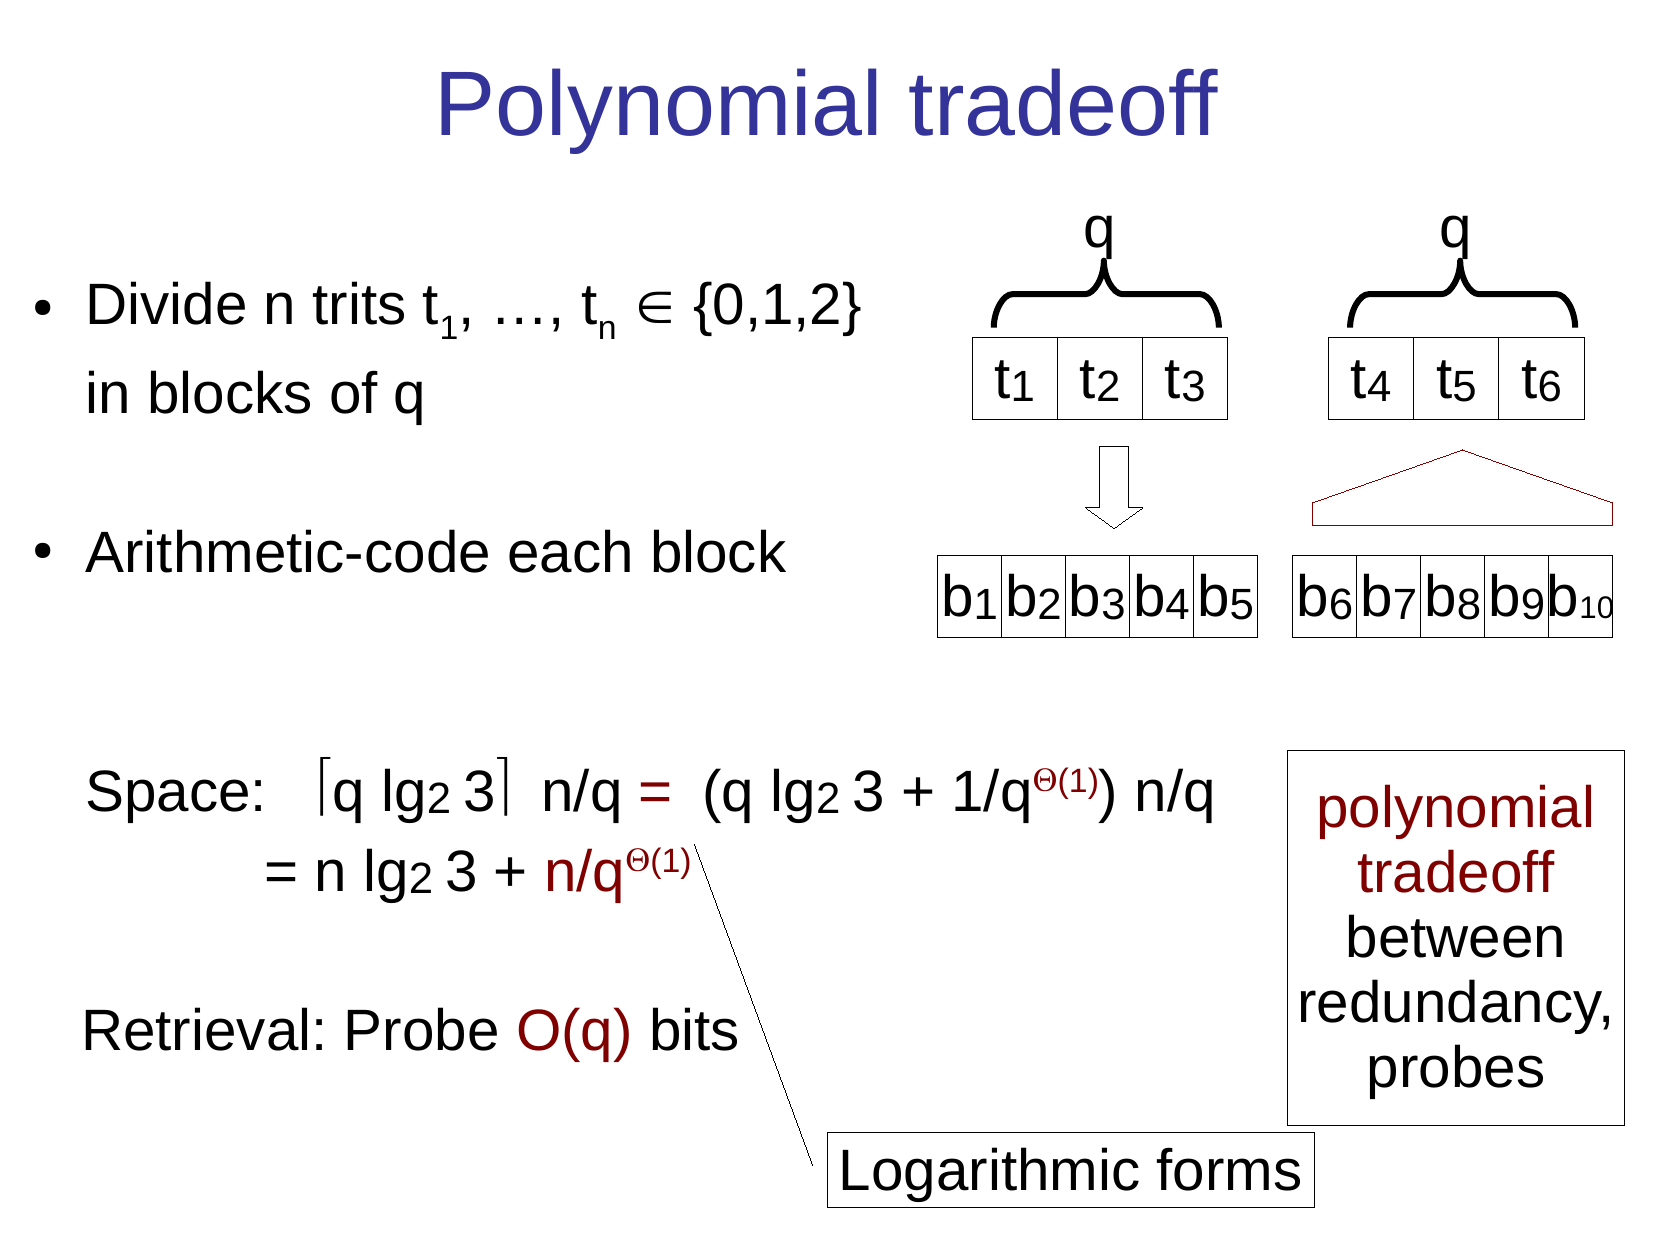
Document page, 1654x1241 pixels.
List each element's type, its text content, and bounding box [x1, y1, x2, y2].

text_box t6 [1498, 337, 1585, 420]
text_box b9 [1484, 555, 1548, 638]
text_box b5 [1193, 555, 1258, 638]
list Divide n trits t1, …, tn  {0,1,2} in blocks of q Arithmetic-code each block Space: q lg2 3 n/q = (q lg2 3 + 1/q(1)) n/q = n lg2 3 + n/q(1) Retrieval: Probe O(q) bits [0, 184, 1654, 1238]
text_box b7 [1356, 555, 1420, 638]
text_box t2 [1057, 337, 1142, 420]
text_box t5 [1413, 337, 1498, 420]
text_box Logarithmic forms [827, 1133, 1315, 1208]
text_box t1 [972, 337, 1057, 420]
text_box b4 [1129, 555, 1193, 638]
text_box polynomial tradeoff between redundancy, probes [1287, 750, 1625, 1126]
text_box t3 [1142, 337, 1228, 420]
text_box b8 [1420, 555, 1484, 638]
text_box b1 [937, 555, 1001, 638]
text_box b3 [1065, 555, 1129, 638]
text_box b2 [1001, 555, 1065, 638]
text_box q [1068, 187, 1131, 268]
text_box q [1425, 187, 1488, 268]
title Polynomial tradeoff [124, 0, 1530, 207]
text_box t4 [1328, 337, 1413, 420]
text_box b6 [1292, 555, 1356, 638]
text_box b10 [1548, 555, 1613, 638]
